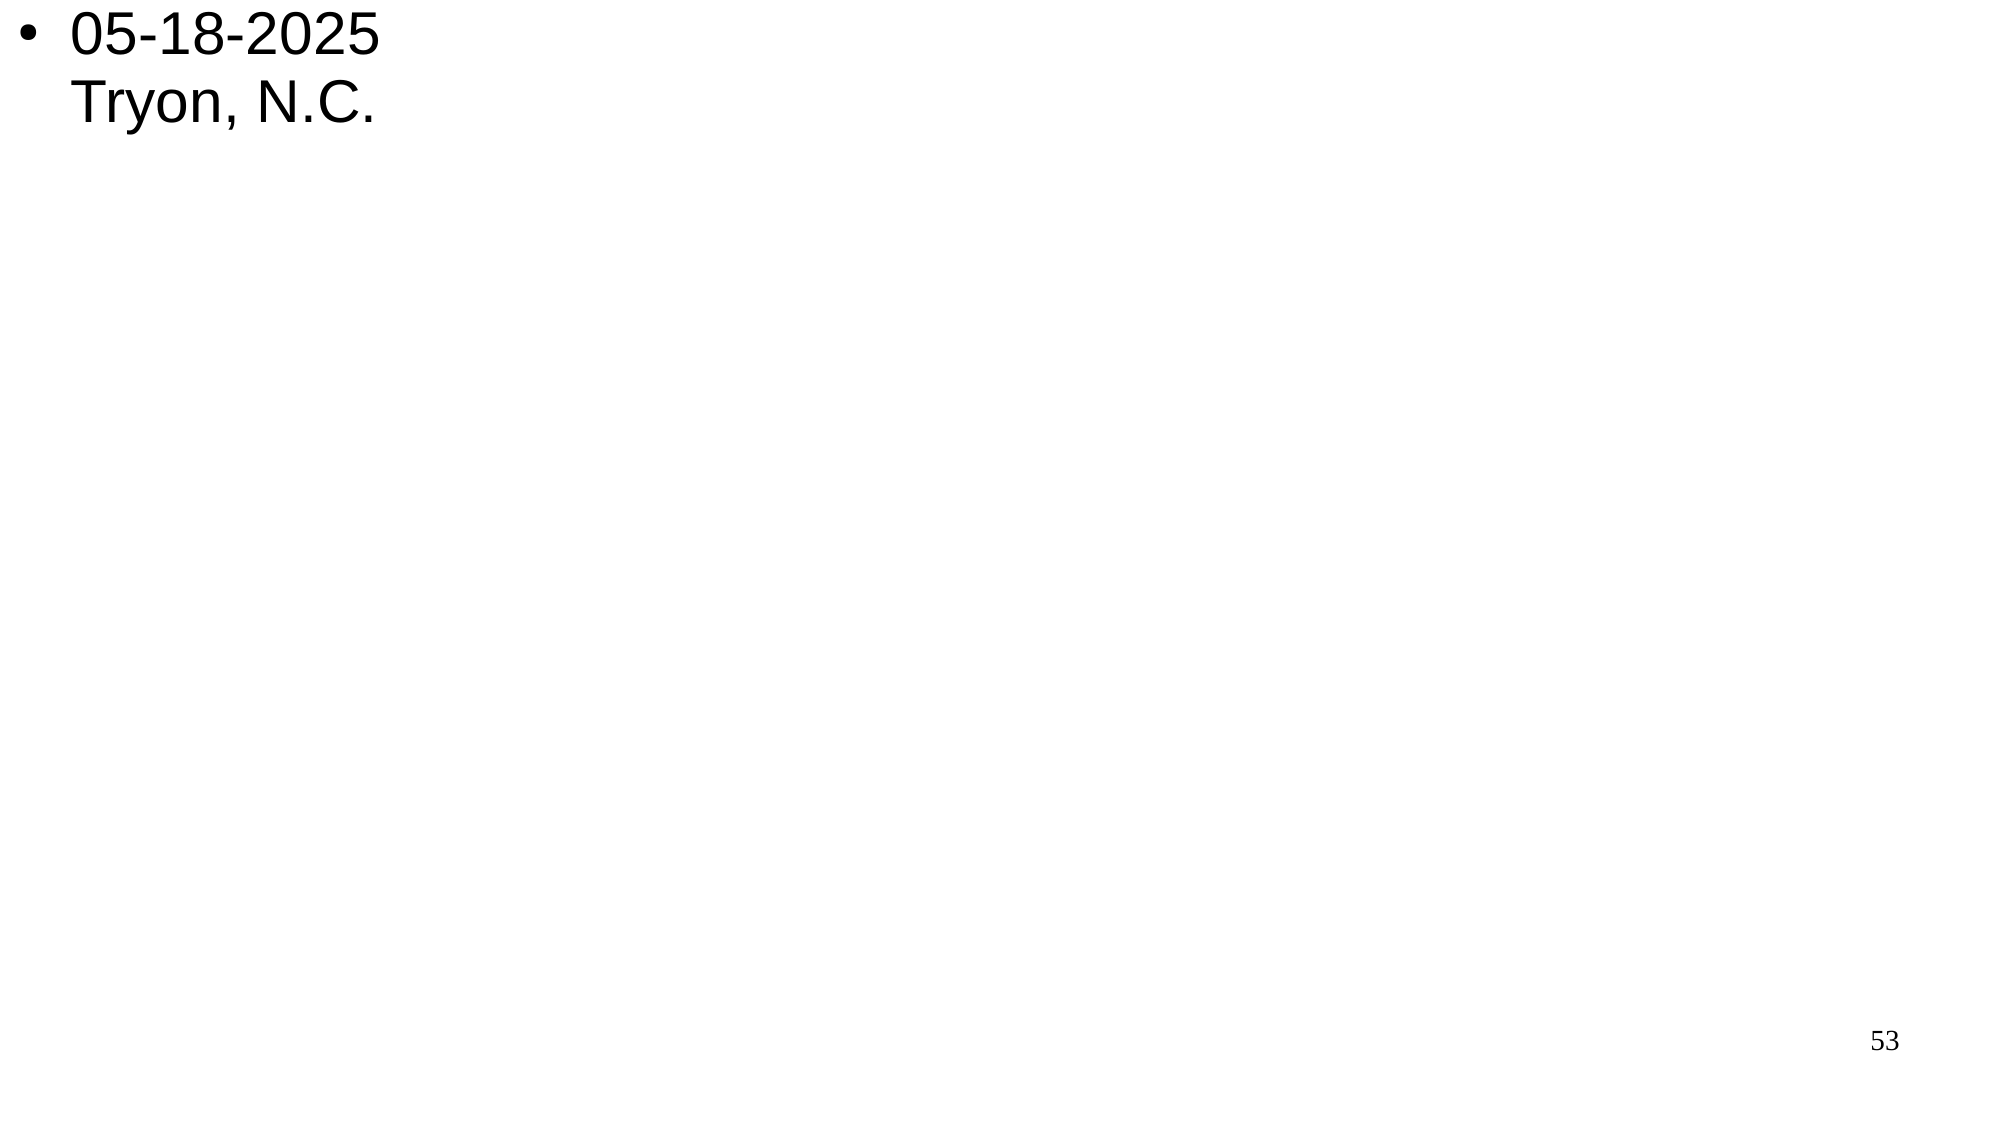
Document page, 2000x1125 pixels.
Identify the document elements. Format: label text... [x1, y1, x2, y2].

list 05-18-2025 Tryon, N.C. [0, 0, 1996, 1123]
